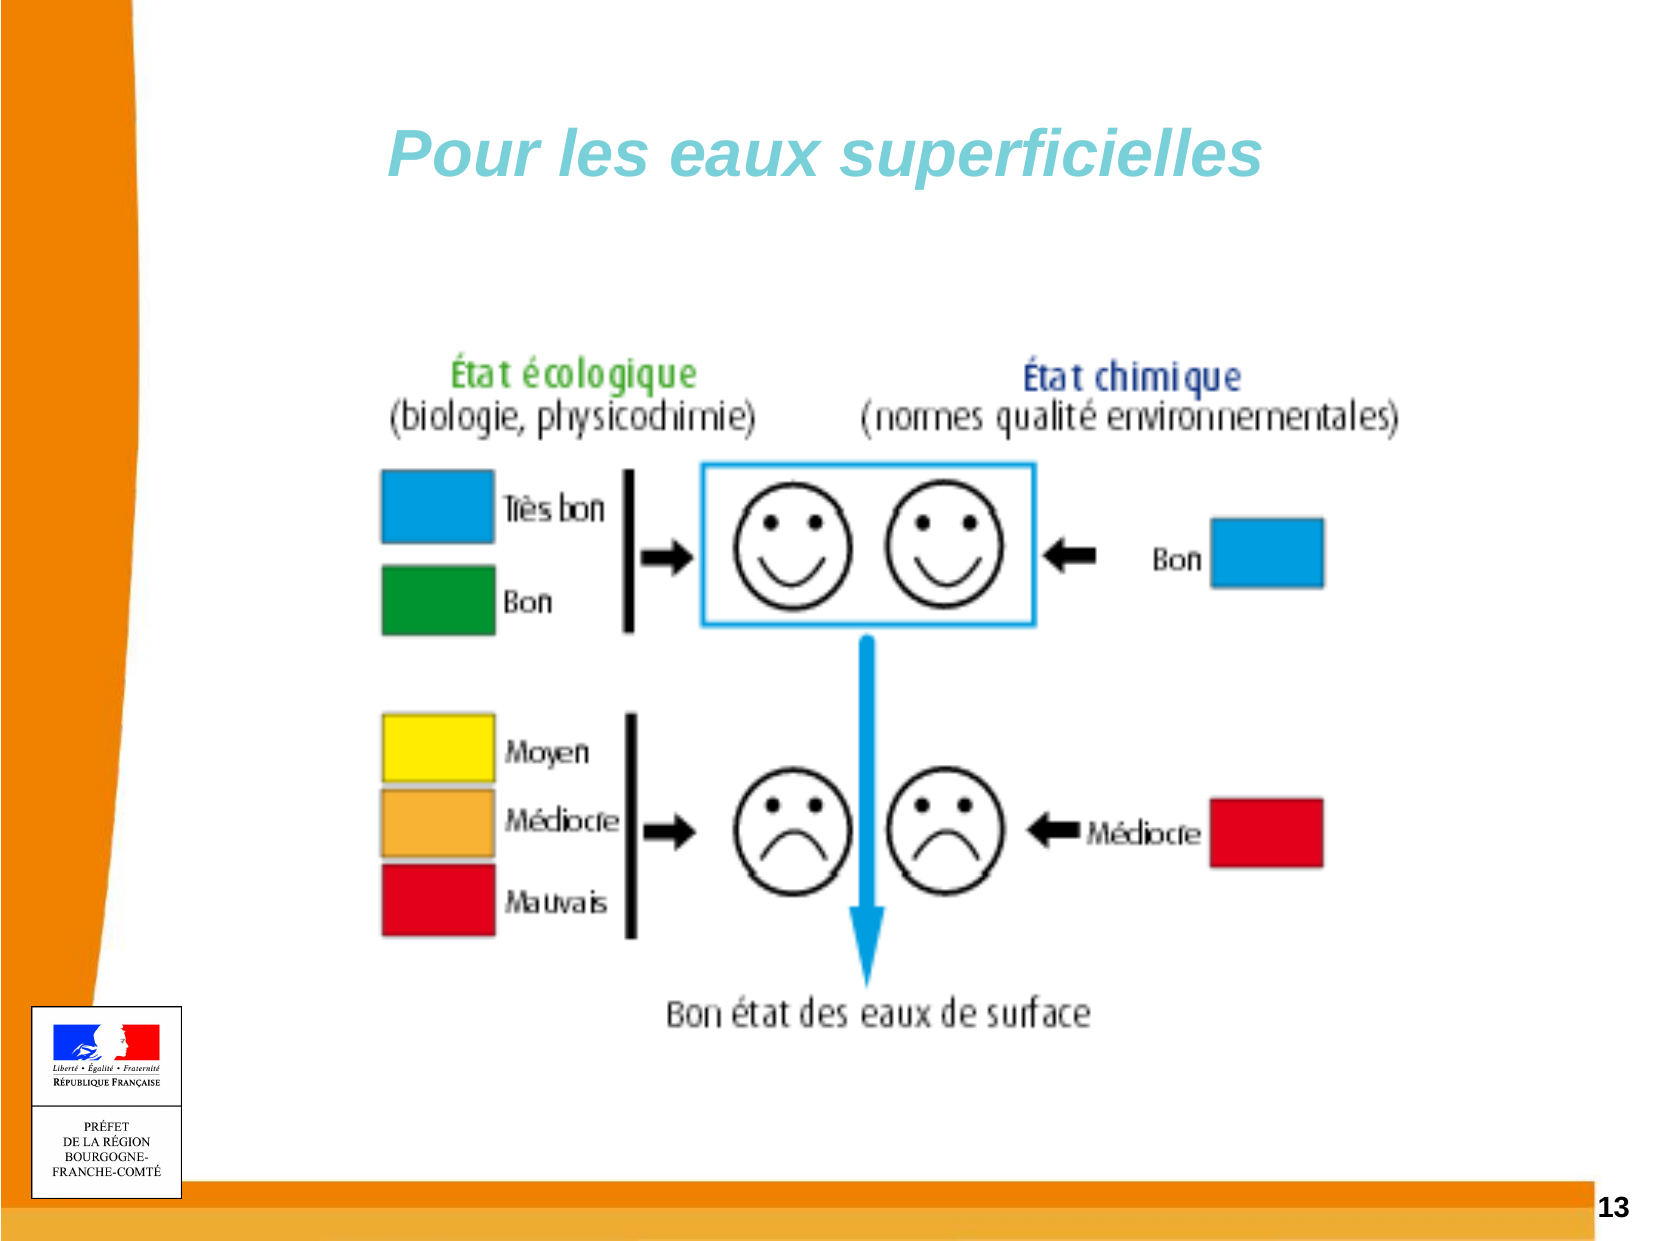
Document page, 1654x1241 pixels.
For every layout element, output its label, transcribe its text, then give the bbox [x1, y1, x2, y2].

title Pour les eaux superficielles [82, 49, 1571, 257]
picture [1, 0, 1654, 1241]
